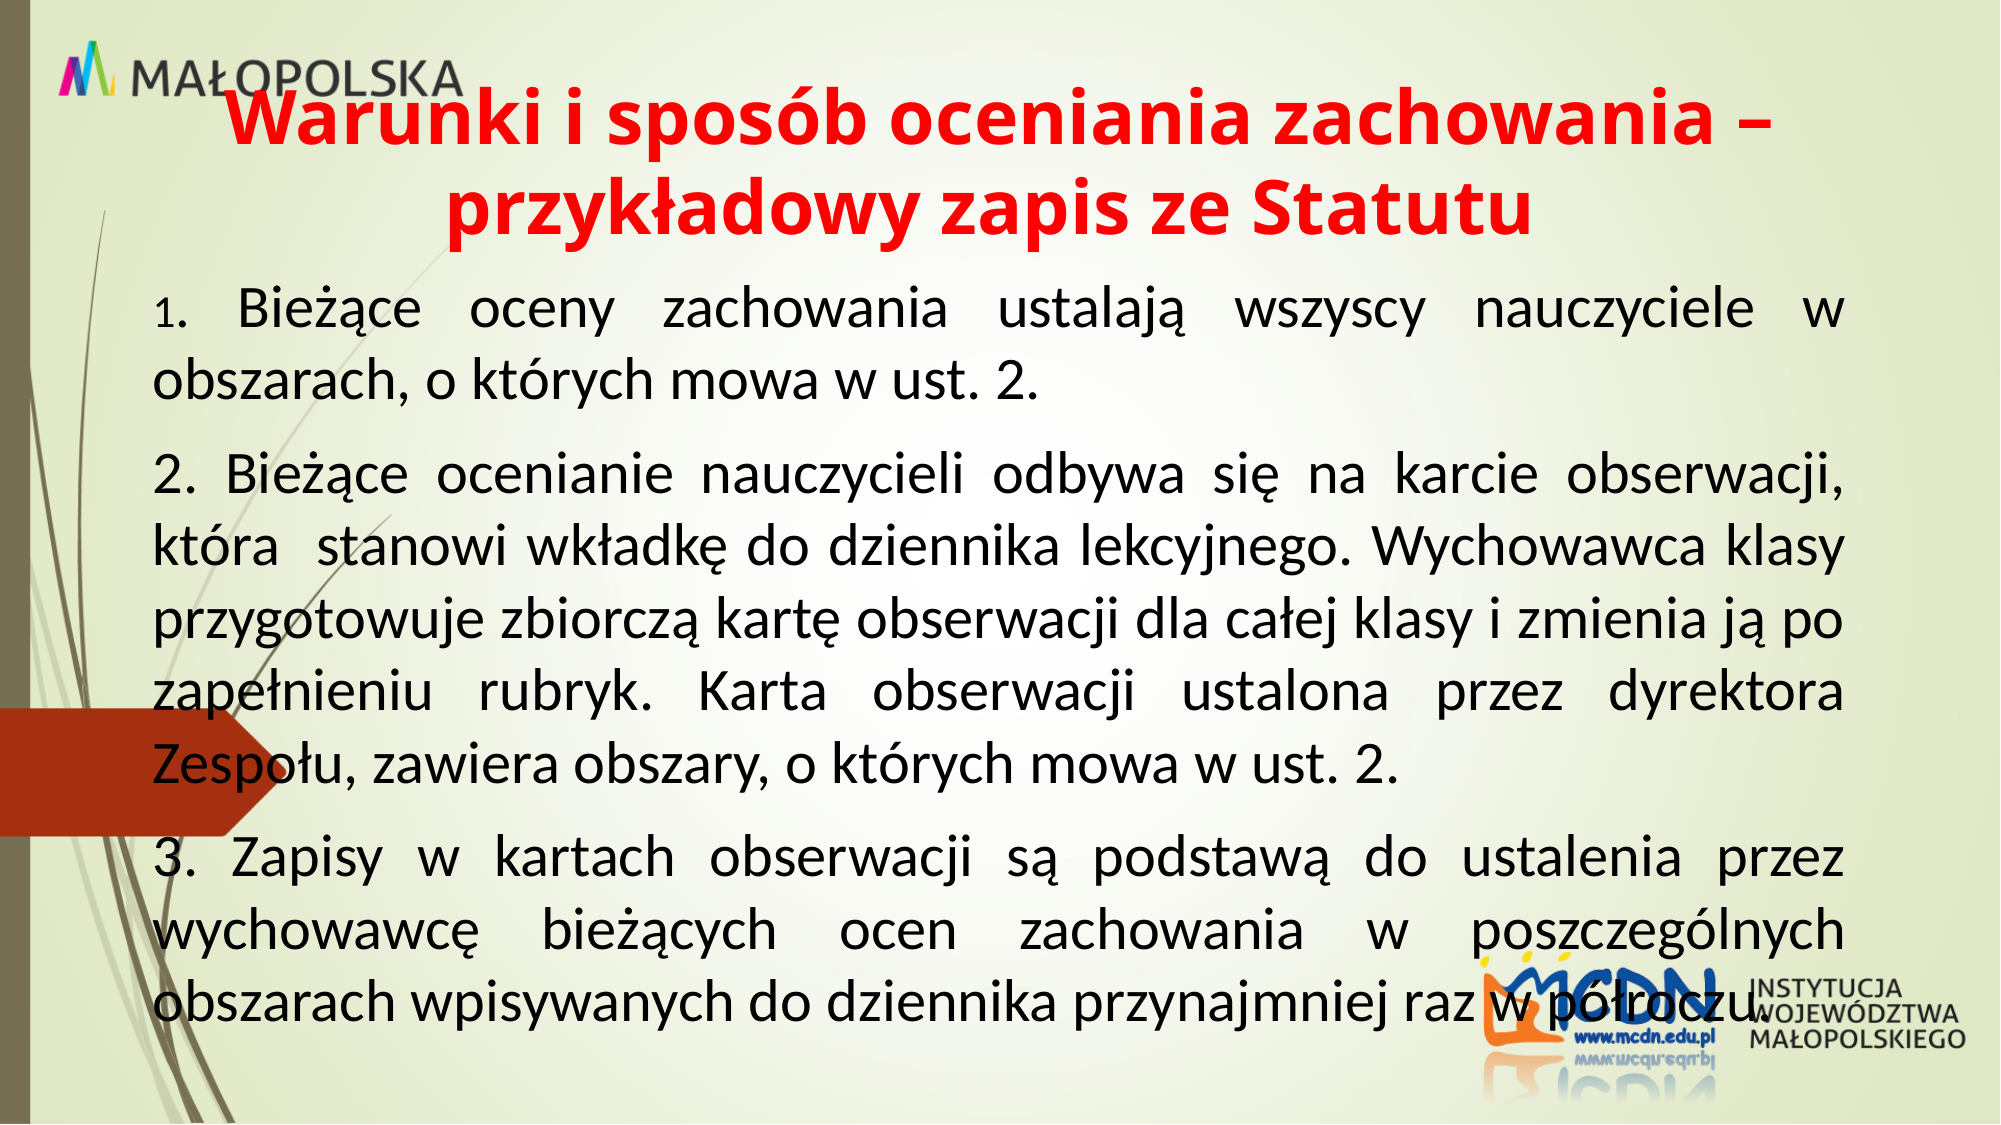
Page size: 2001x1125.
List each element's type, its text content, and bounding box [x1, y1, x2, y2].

picture [0, 0, 2001, 1125]
title Warunki i sposób oceniania zachowania – przykładowy zapis ze Statutu [137, 59, 1863, 259]
list 1. Bieżące oceny zachowania ustalają wszyscy nauczyciele w obszarach, o których mowa w ust. 2. 2. Bieżące ocenianie nauczycieli odbywa się na karcie obserwacji, która stanowi wkładkę do dziennika lekcyjnego. Wychowawca klasy przygotowuje zbiorczą kartę obserwacji dla całej klasy i zmienia ją po zapełnieniu rubryk. Karta obserwacji ustalona przez dyrektora Zespołu, zawiera obszary, o których mowa w ust. 2. 3. Zapisy w kartach obserwacji są podstawą do ustalenia przez wychowawcę bieżących ocen zachowania w poszczególnych obszarach wpisywanych do dziennika przynajmniej raz w półroczu. [137, 259, 1863, 1061]
